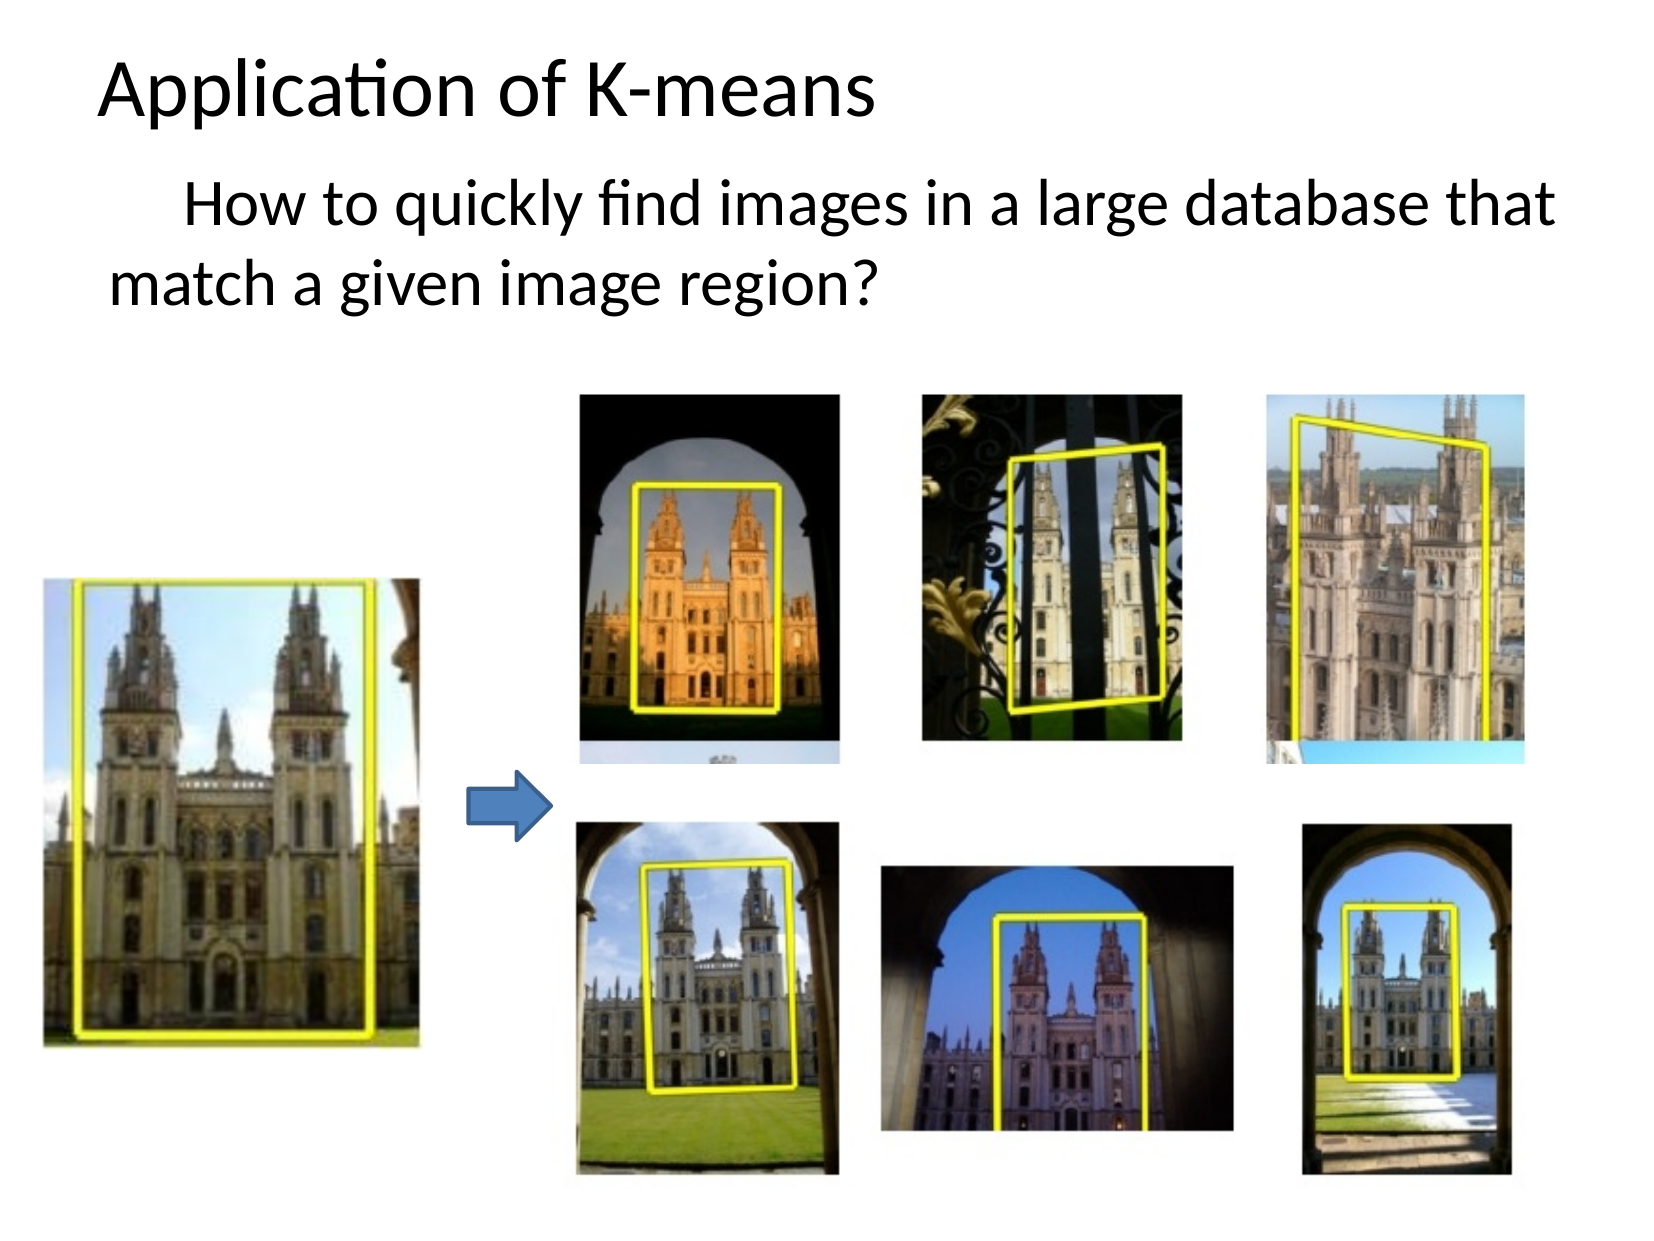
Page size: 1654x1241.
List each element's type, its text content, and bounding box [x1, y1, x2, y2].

text_box [468, 771, 552, 841]
text_box How to quickly find images in a large database that match a given image region? [93, 151, 1582, 1081]
text_box Application of K-means [82, 0, 1571, 166]
picture [537, 358, 1544, 764]
picture [41, 577, 423, 1051]
picture [537, 785, 1582, 1199]
